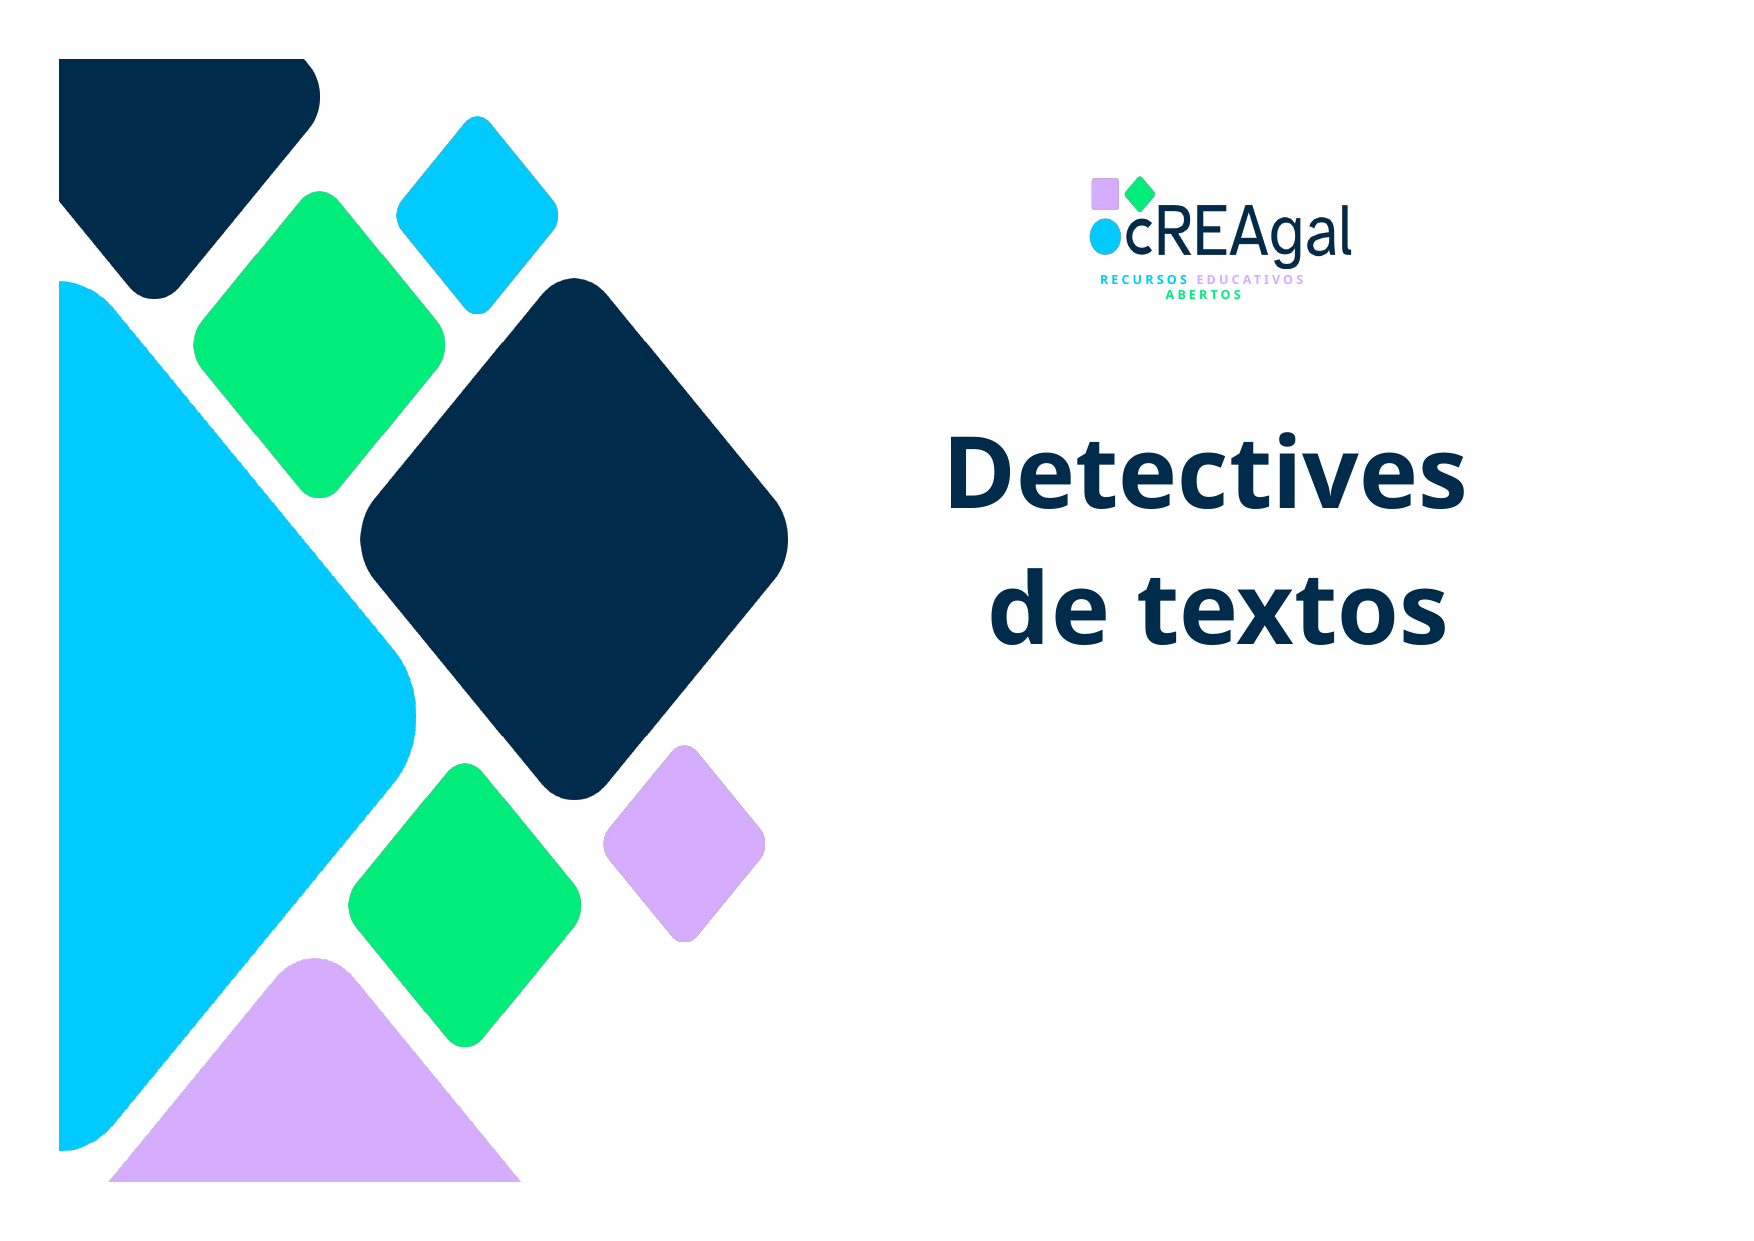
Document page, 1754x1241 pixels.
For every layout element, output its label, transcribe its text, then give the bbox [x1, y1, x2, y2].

picture [59, 59, 788, 1182]
picture [481, 116, 558, 208]
picture [1089, 176, 1352, 269]
title Detectives de textos [856, 368, 1581, 707]
